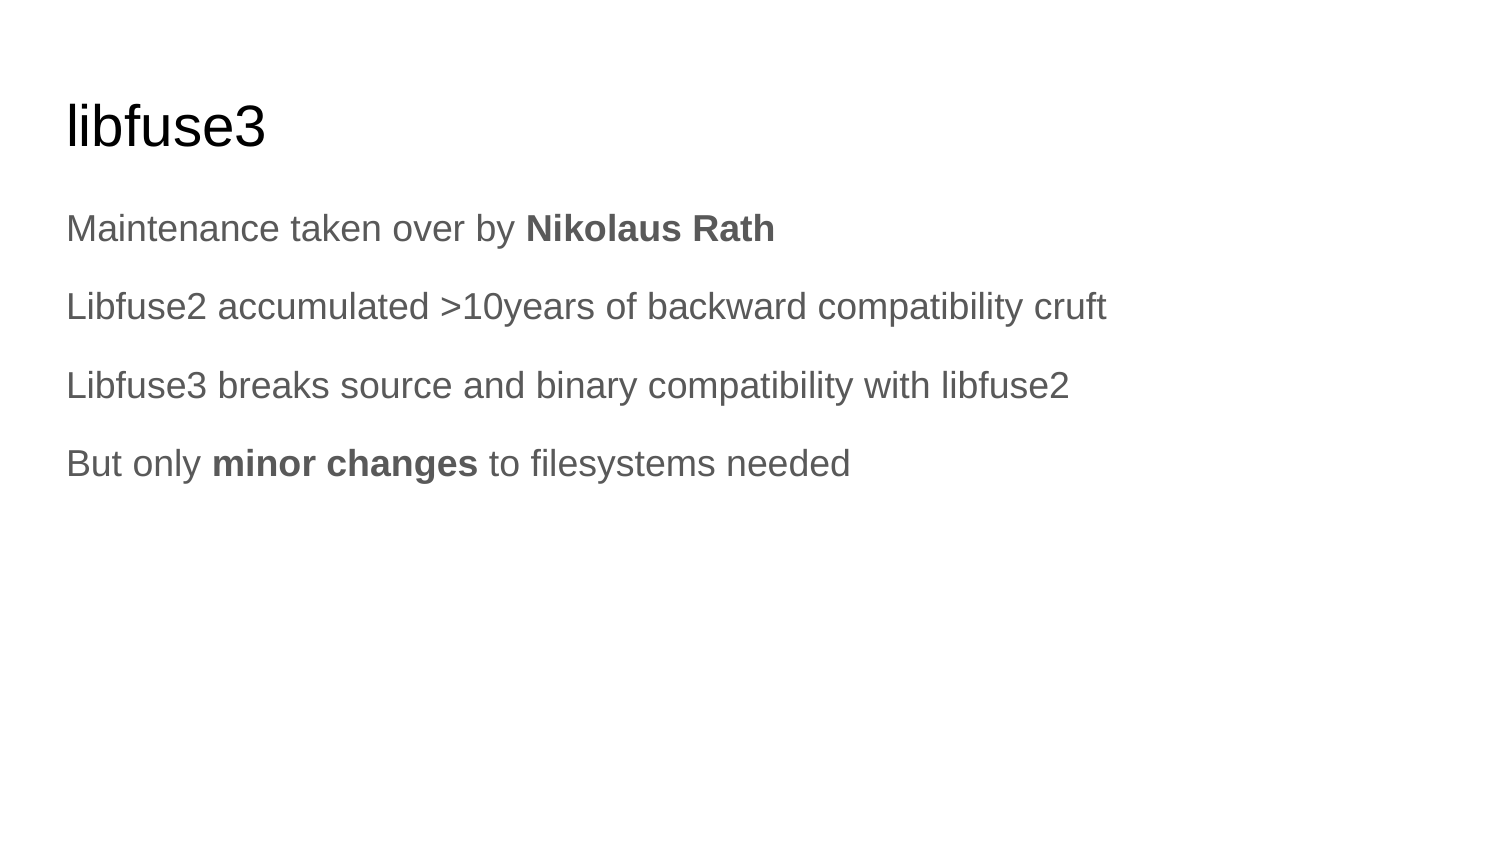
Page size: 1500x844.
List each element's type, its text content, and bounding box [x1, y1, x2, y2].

list Maintenance taken over by Nikolaus Rath Libfuse2 accumulated >10years of backward compatibility cruft Libfuse3 breaks source and binary compatibility with libfuse2 But only minor changes to filesystems needed [51, 189, 1449, 750]
title libfuse3 [51, 72, 1449, 167]
